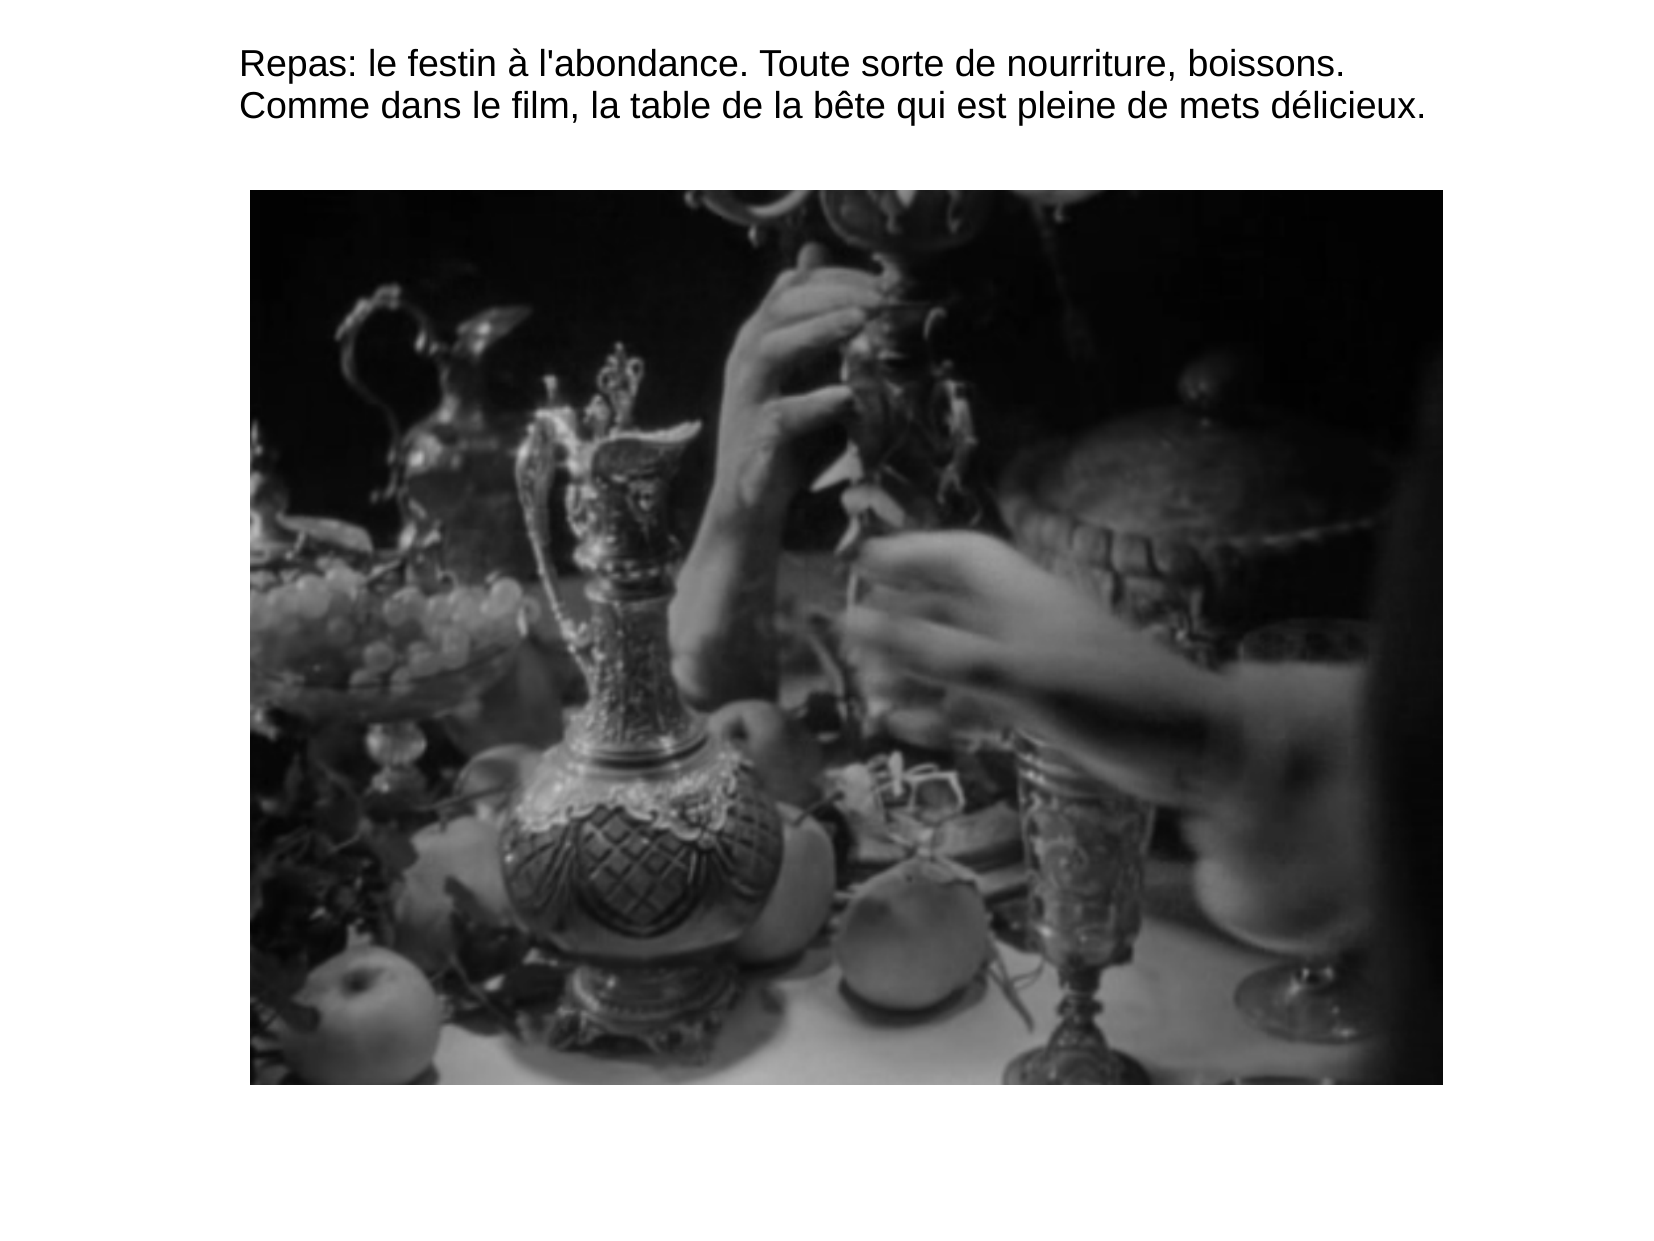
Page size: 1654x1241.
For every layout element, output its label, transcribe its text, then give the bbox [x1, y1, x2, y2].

text_box Repas: le festin à l'abondance. Toute sorte de nourriture, boissons. Comme dans le film, la table de la bête qui est pleine de mets délicieux. [224, 35, 1477, 135]
picture [250, 190, 1443, 1085]
